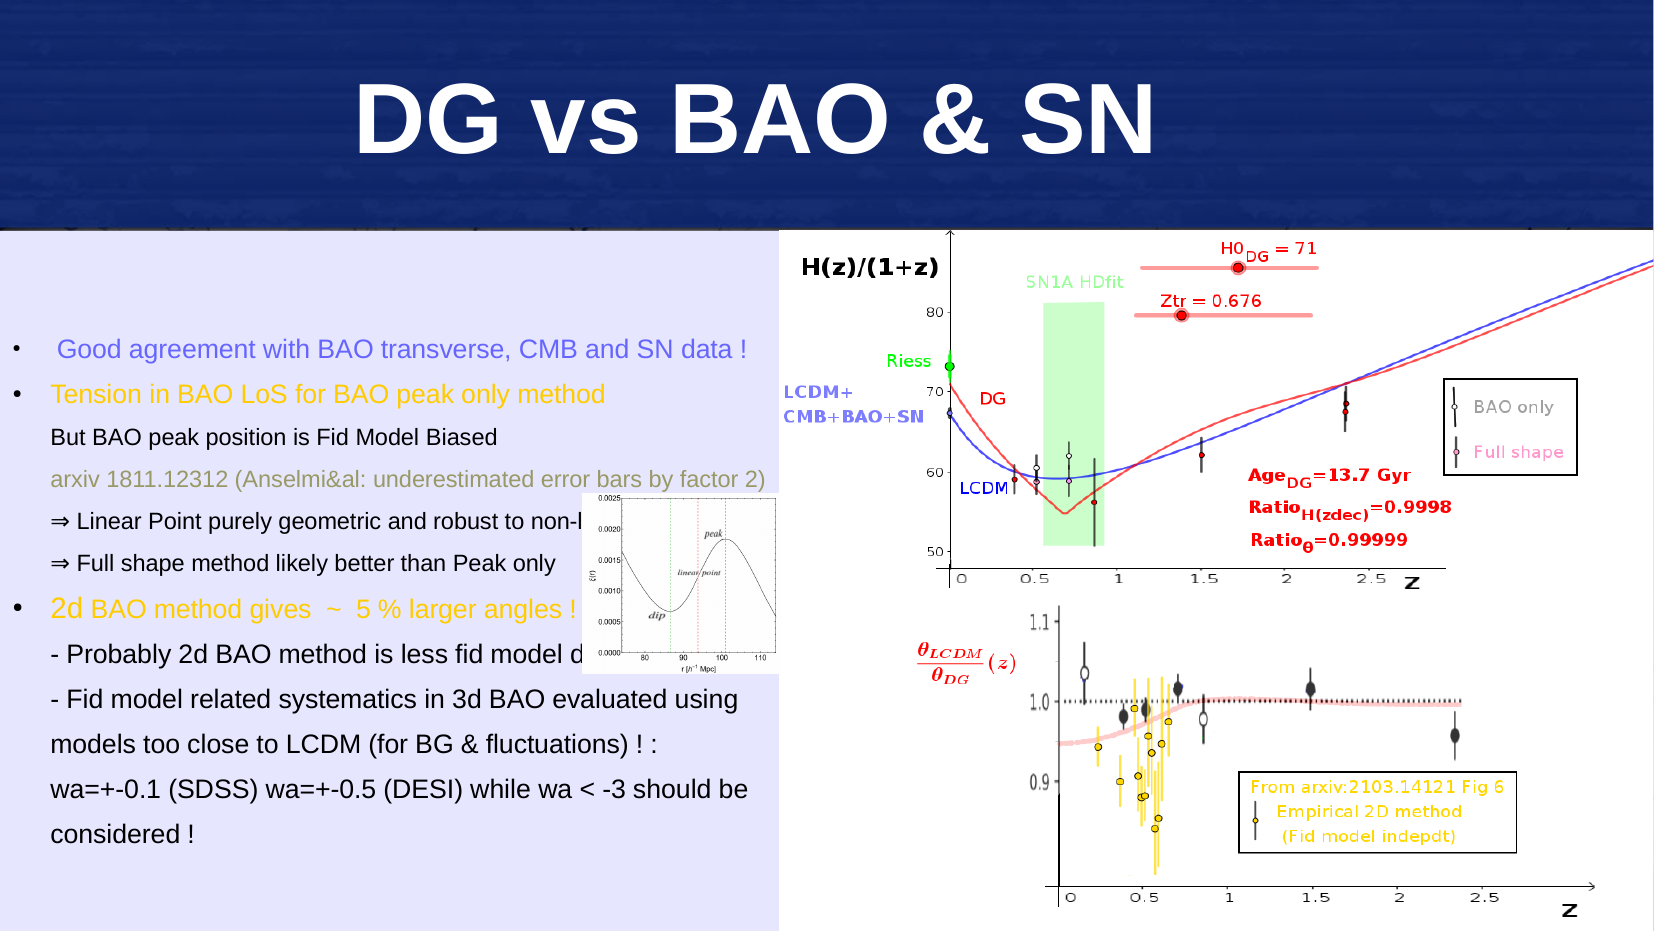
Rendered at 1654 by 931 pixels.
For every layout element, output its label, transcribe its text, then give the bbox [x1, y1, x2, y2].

picture [0, 0, 1654, 931]
title DG vs BAO & SN [11, 7, 1501, 230]
list Good agreement with BAO transverse, CMB and SN data ! Tension in BAO LoS for BAO peak only method But BAO peak position is Fid Model Biased arxiv 1811.12312 (Anselmi&al: underestimated error bars by factor 2) ⇒ Linear Point purely geometric and robust to non-linearities ⇒ Full shape method likely better than Peak only 2d BAO method gives ~ 5 % larger angles ! Why ?! - Probably 2d BAO method is less fid model dependent - Fid model related systematics in 3d BAO evaluated using models too close to LCDM (for BG & fluctuations) ! : wa=+-0.1 (SDSS) wa=+-0.5 (DESI) while wa < -3 should be considered ! [0, 230, 779, 931]
